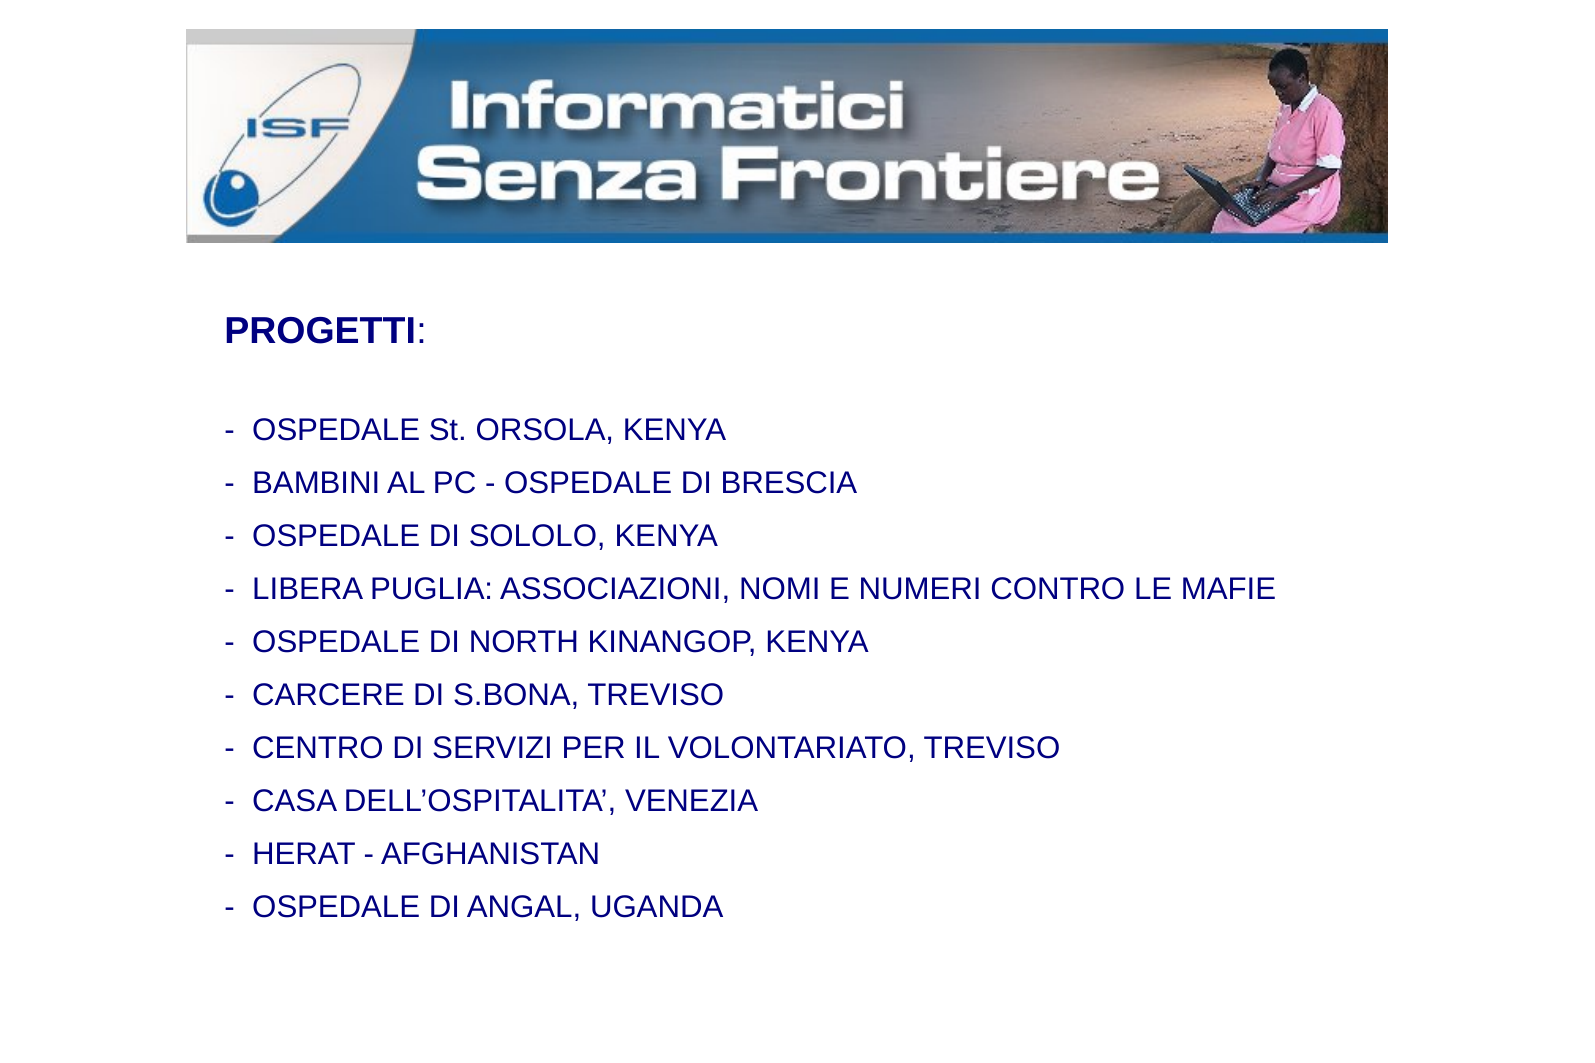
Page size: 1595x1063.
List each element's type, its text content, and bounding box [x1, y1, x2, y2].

picture [186, 29, 1388, 243]
subtitle PROGETTI: - OSPEDALE St. ORSOLA, KENYA - BAMBINI AL PC - OSPEDALE DI BRESCIA - OSPEDALE DI SOLOLO, KENYA - LIBERA PUGLIA: ASSOCIAZIONI, NOMI E NUMERI CONTRO LE MAFIE - OSPEDALE DI NORTH KINANGOP, KENYA - CARCERE DI S.BONA, TREVISO - CENTRO DI SERVIZI PER IL VOLONTARIATO, TREVISO - CASA DELL’OSPITALITA’, VENEZIA - HERAT - AFGHANISTAN - OSPEDALE DI ANGAL, UGANDA [79, 309, 1515, 980]
